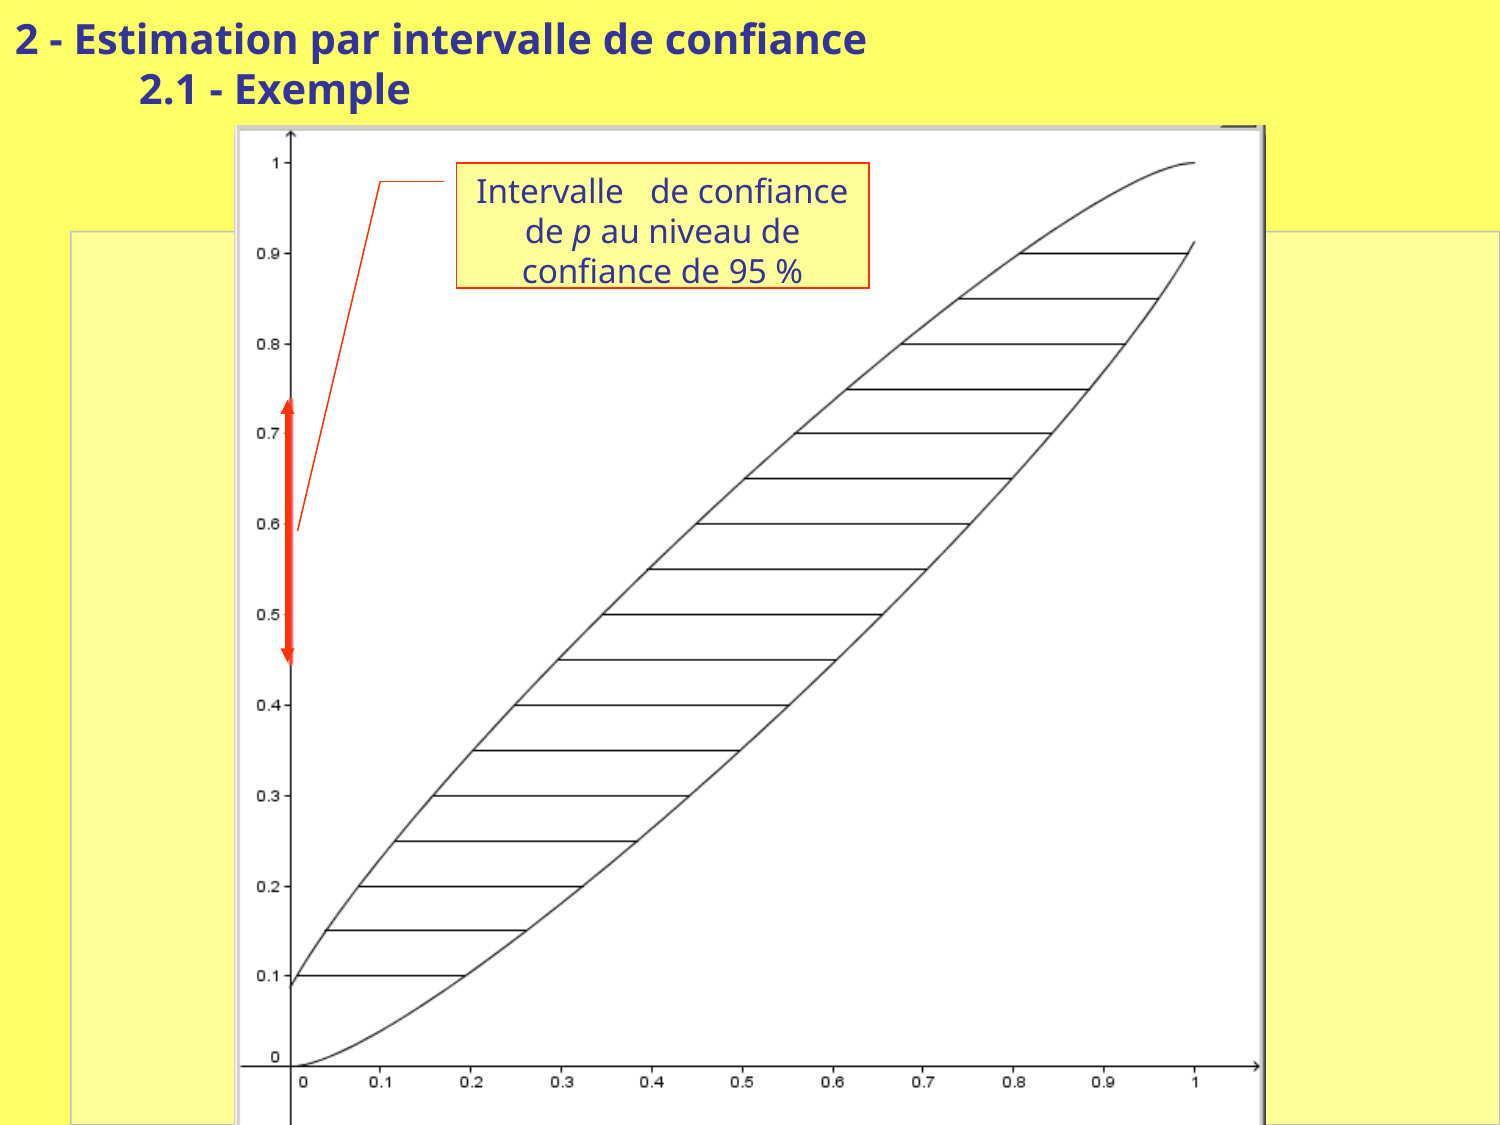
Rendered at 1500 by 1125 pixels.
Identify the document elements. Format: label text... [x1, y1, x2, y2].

picture [234, 125, 1266, 1125]
text_box 2 - Estimation par intervalle de confiance 2.1 - Exemple [0, 0, 1500, 125]
text_box Intervalle de confiance de p au niveau de confiance de 95 % [456, 163, 869, 288]
